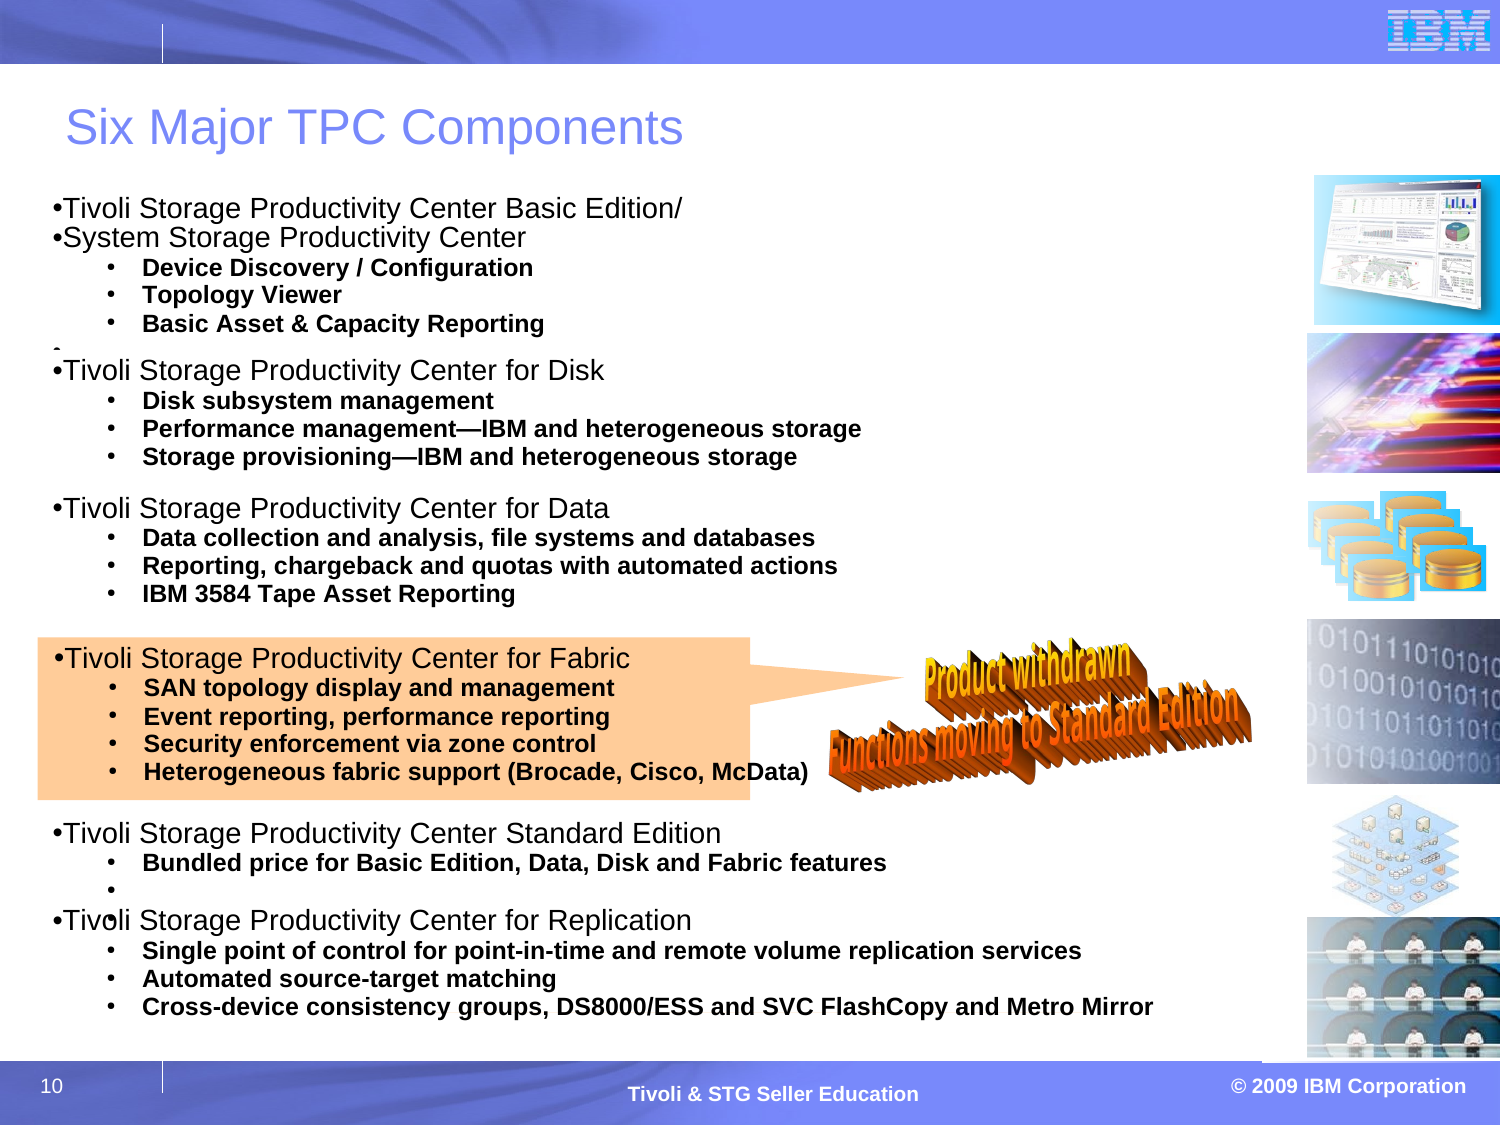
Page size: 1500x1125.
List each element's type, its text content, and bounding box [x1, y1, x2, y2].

text_box [520, 772, 528, 777]
text_box Tivoli Storage Productivity Center for Disk Disk subsystem management Performance management—IBM and heterogeneous storage Storage provisioning—IBM and heterogeneous storage [37, 349, 1158, 488]
text_box Tivoli Storage Productivity Center for Replication Single point of control for point-in-time and remote volume replication services Automated source-target matching Cross-device consistency groups, DS8000/ESS and SVC FlashCopy and Metro Mirror [37, 899, 1262, 1038]
text_box [718, 763, 725, 775]
text_box [148, 763, 156, 770]
text_box [1262, 149, 1500, 1063]
text_box [591, 769, 596, 778]
text_box 1 [25, 1066, 101, 1120]
picture [0, 0, 1500, 64]
text_box Tivoli Storage Productivity Center for Data Data collection and analysis, file systems and databases Reporting, chargeback and quotas with automated actions IBM 3584 Tape Asset Reporting [37, 487, 1262, 626]
title Six Major TPC Components [50, 80, 1403, 163]
text_box [37, 637, 751, 801]
picture [0, 1061, 1500, 1125]
text_box Tivoli Storage Productivity Center for Fabric SAN topology display and management Event reporting, performance reporting Security enforcement via zone control Heterogeneous fabric support (Brocade, Cisco, McData) [38, 637, 1026, 763]
text_box Tivoli Storage Productivity Center Standard Edition Bundled price for Basic Edition, Data, Disk and Fabric features [37, 812, 1262, 899]
text_box Tivoli Storage Productivity Center Basic Edition/ System Storage Productivity Center Device Discovery / Configuration Topology Viewer Basic Asset & Capacity Reporting [37, 187, 1203, 313]
text_box [359, 769, 365, 778]
